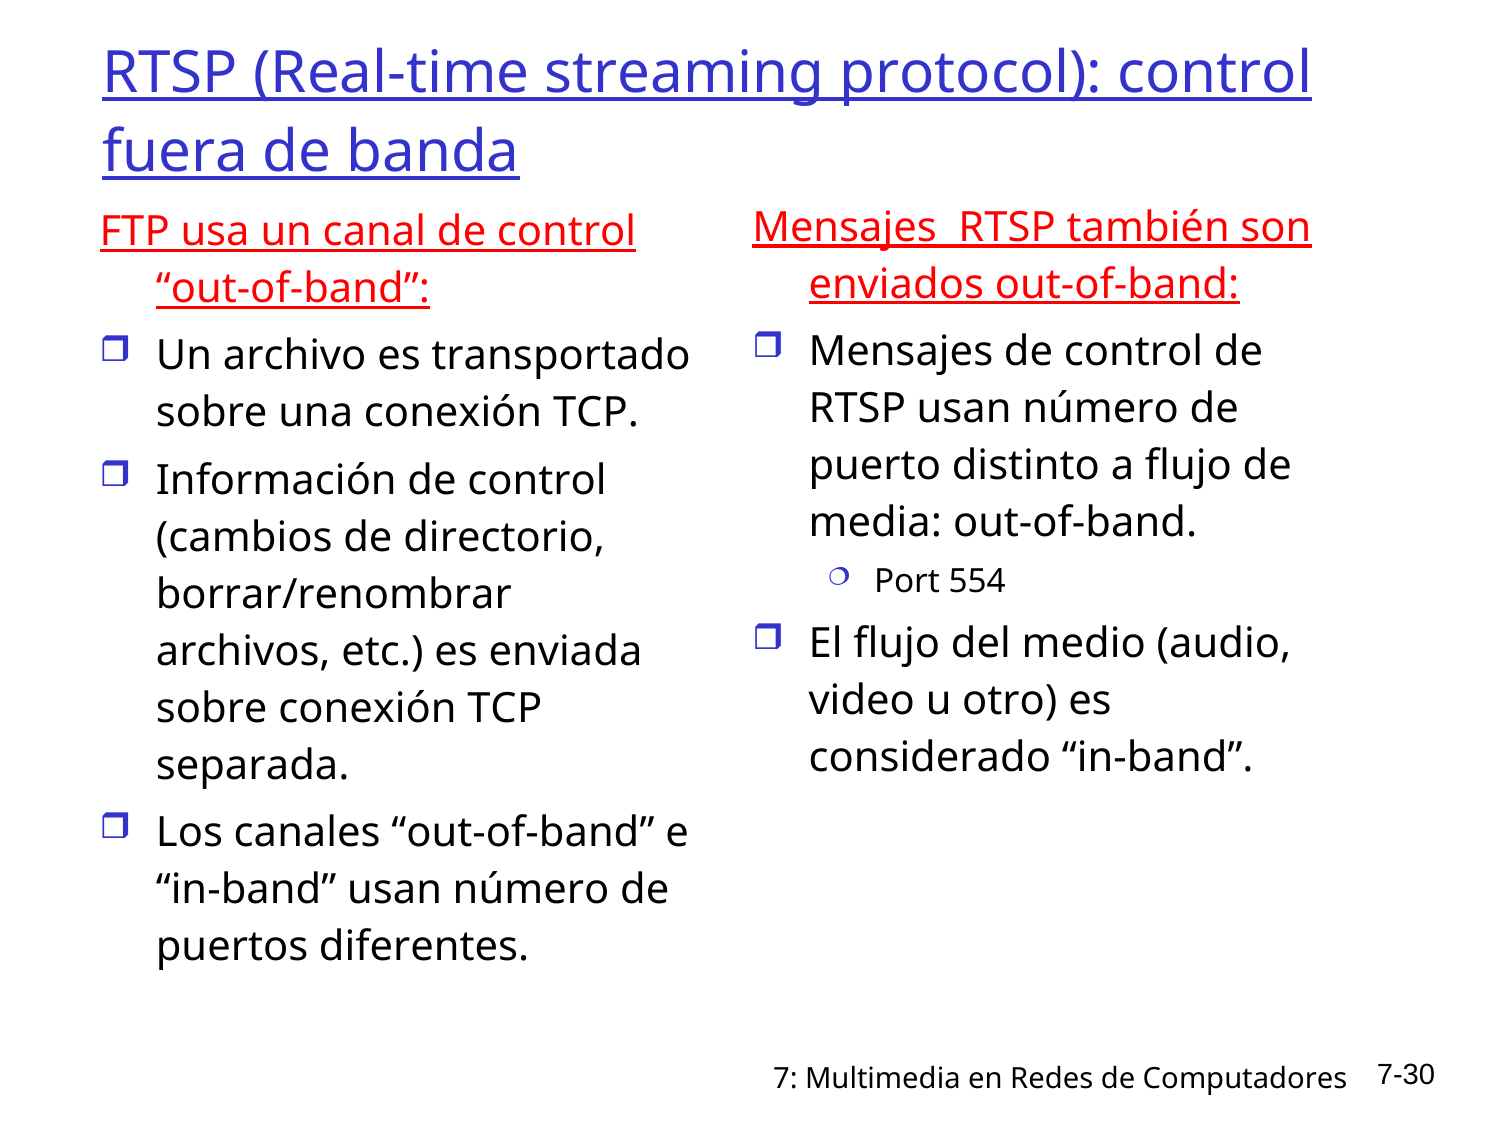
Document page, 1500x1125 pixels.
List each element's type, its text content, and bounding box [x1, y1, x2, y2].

title RTSP (Real-time streaming protocol): control fuera de banda [87, 33, 1363, 185]
list Mensajes RTSP también son enviados out-of-band: Mensajes de control de RTSP usan número de puerto distinto a flujo de media: out-of-band. Port 554 El flujo del medio (audio, video u otro) es considerado “in-band”. [737, 188, 1363, 995]
list FTP usa un canal de control “out-of-band”: Un archivo es transportado sobre una conexión TCP. Información de control (cambios de directorio, borrar/renombrar archivos, etc.) es enviada sobre conexión TCP separada. Los canales “out-of-band” e “in-band” usan número de puertos diferentes. [84, 192, 710, 1079]
